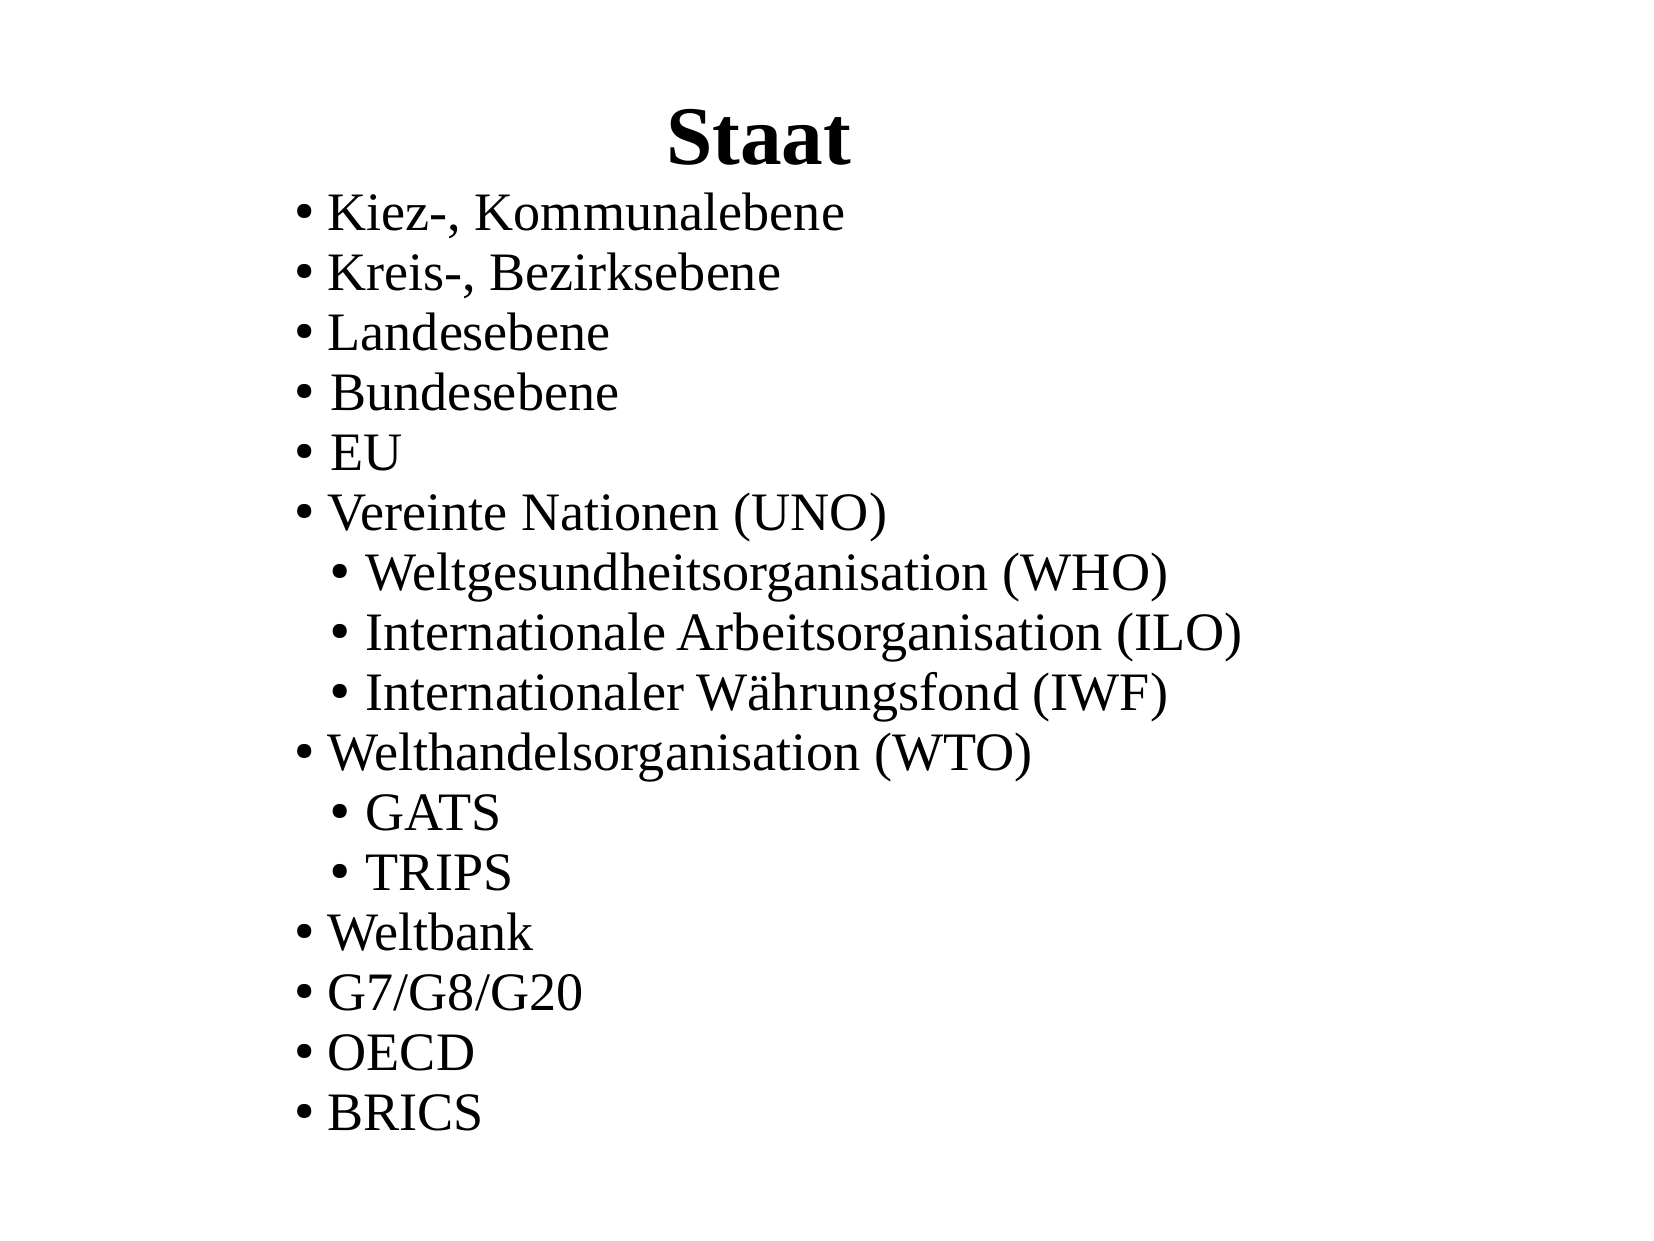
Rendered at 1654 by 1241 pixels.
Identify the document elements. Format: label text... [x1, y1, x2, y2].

text_box Staat Kiez-, Kommunalebene Kreis-, Bezirksebene Landesebene Bundesebene EU Vereinte Nationen (UNO) Weltgesundheitsorganisation (WHO) Internationale Arbeitsorganisation (ILO) Internationaler Währungsfond (IWF) Welthandelsorganisation (WTO) GATS TRIPS Weltbank G7/G8/G20 OECD BRICS [279, 82, 1374, 1150]
